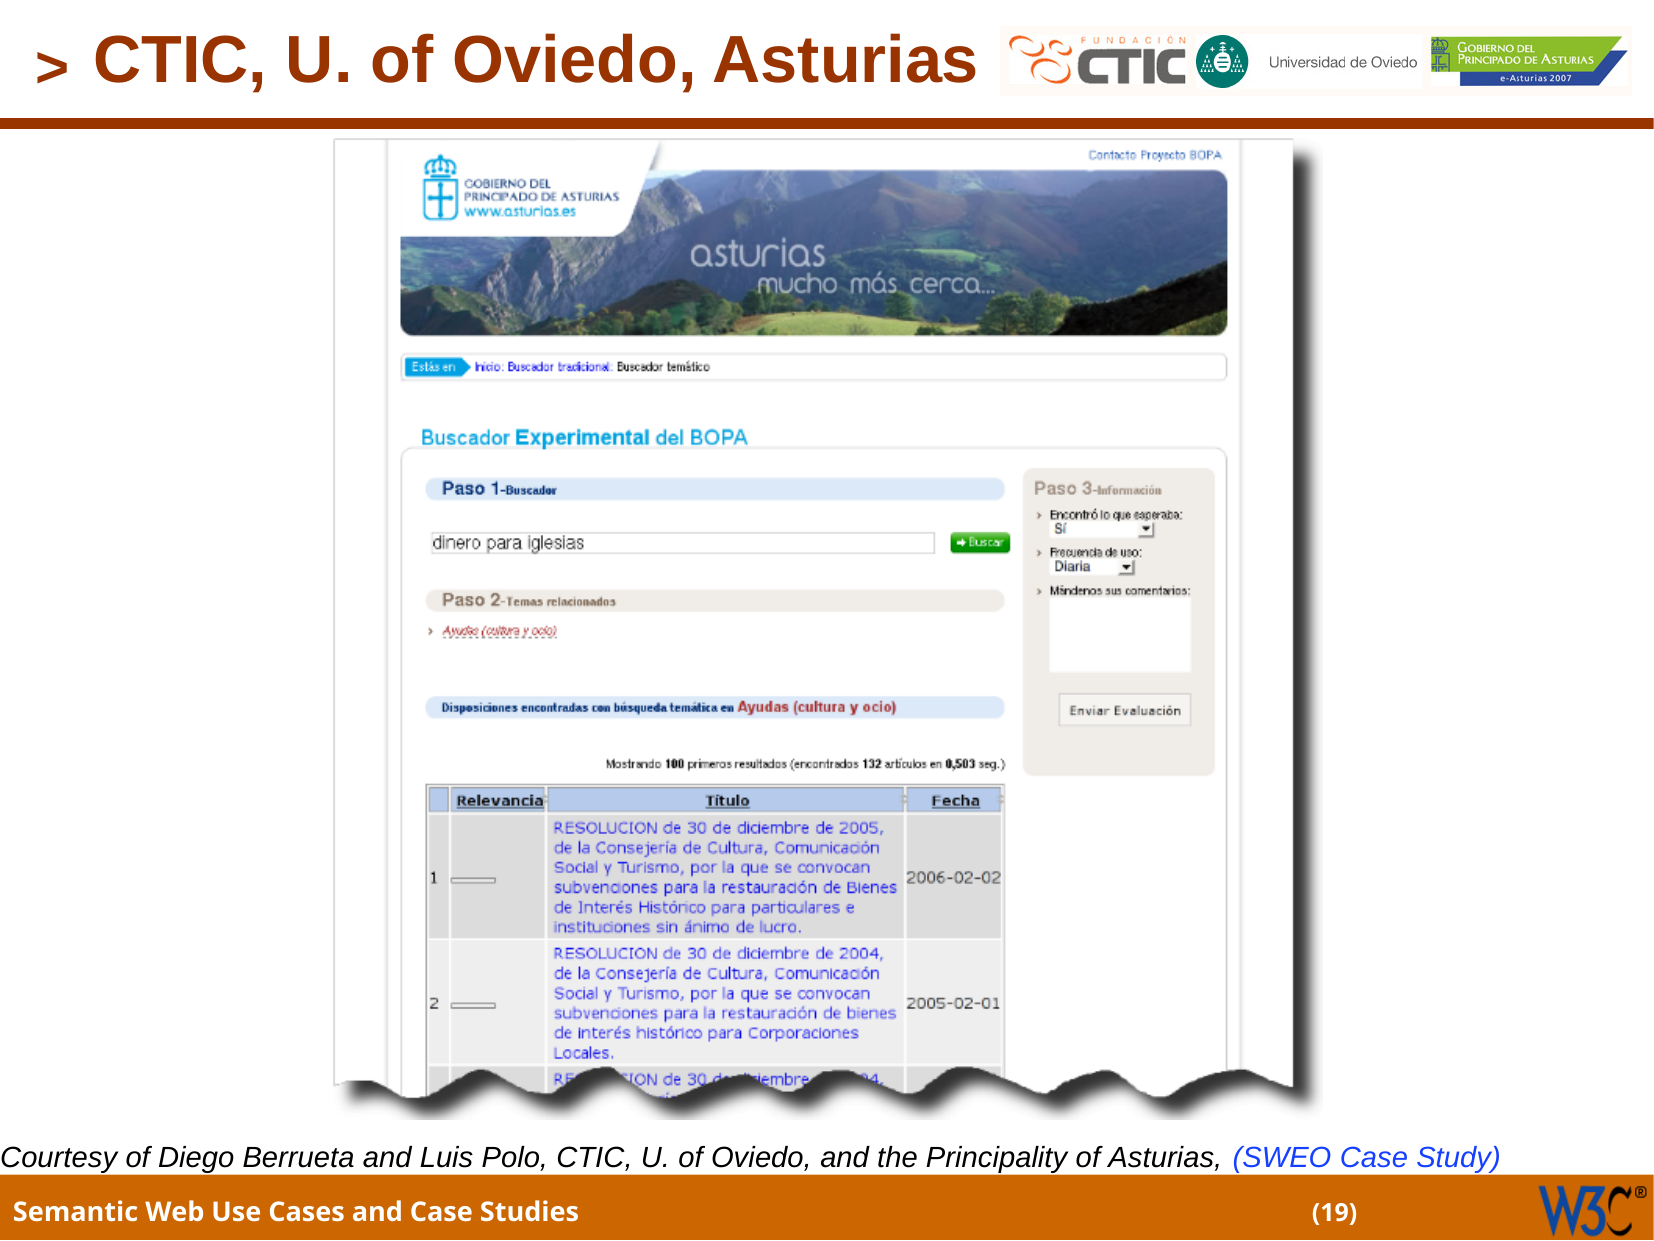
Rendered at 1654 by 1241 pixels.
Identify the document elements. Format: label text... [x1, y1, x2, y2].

title CTIC, U. of Oviedo, Asturias [93, 0, 1493, 119]
picture [1535, 1183, 1651, 1240]
picture [332, 137, 1323, 1121]
text_box Courtesy of Diego Berrueta and Luis Polo, CTIC, U. of Oviedo, and the Principality of Asturias, (SWEO Case Study) [0, 1139, 1503, 1173]
picture [1000, 26, 1632, 96]
